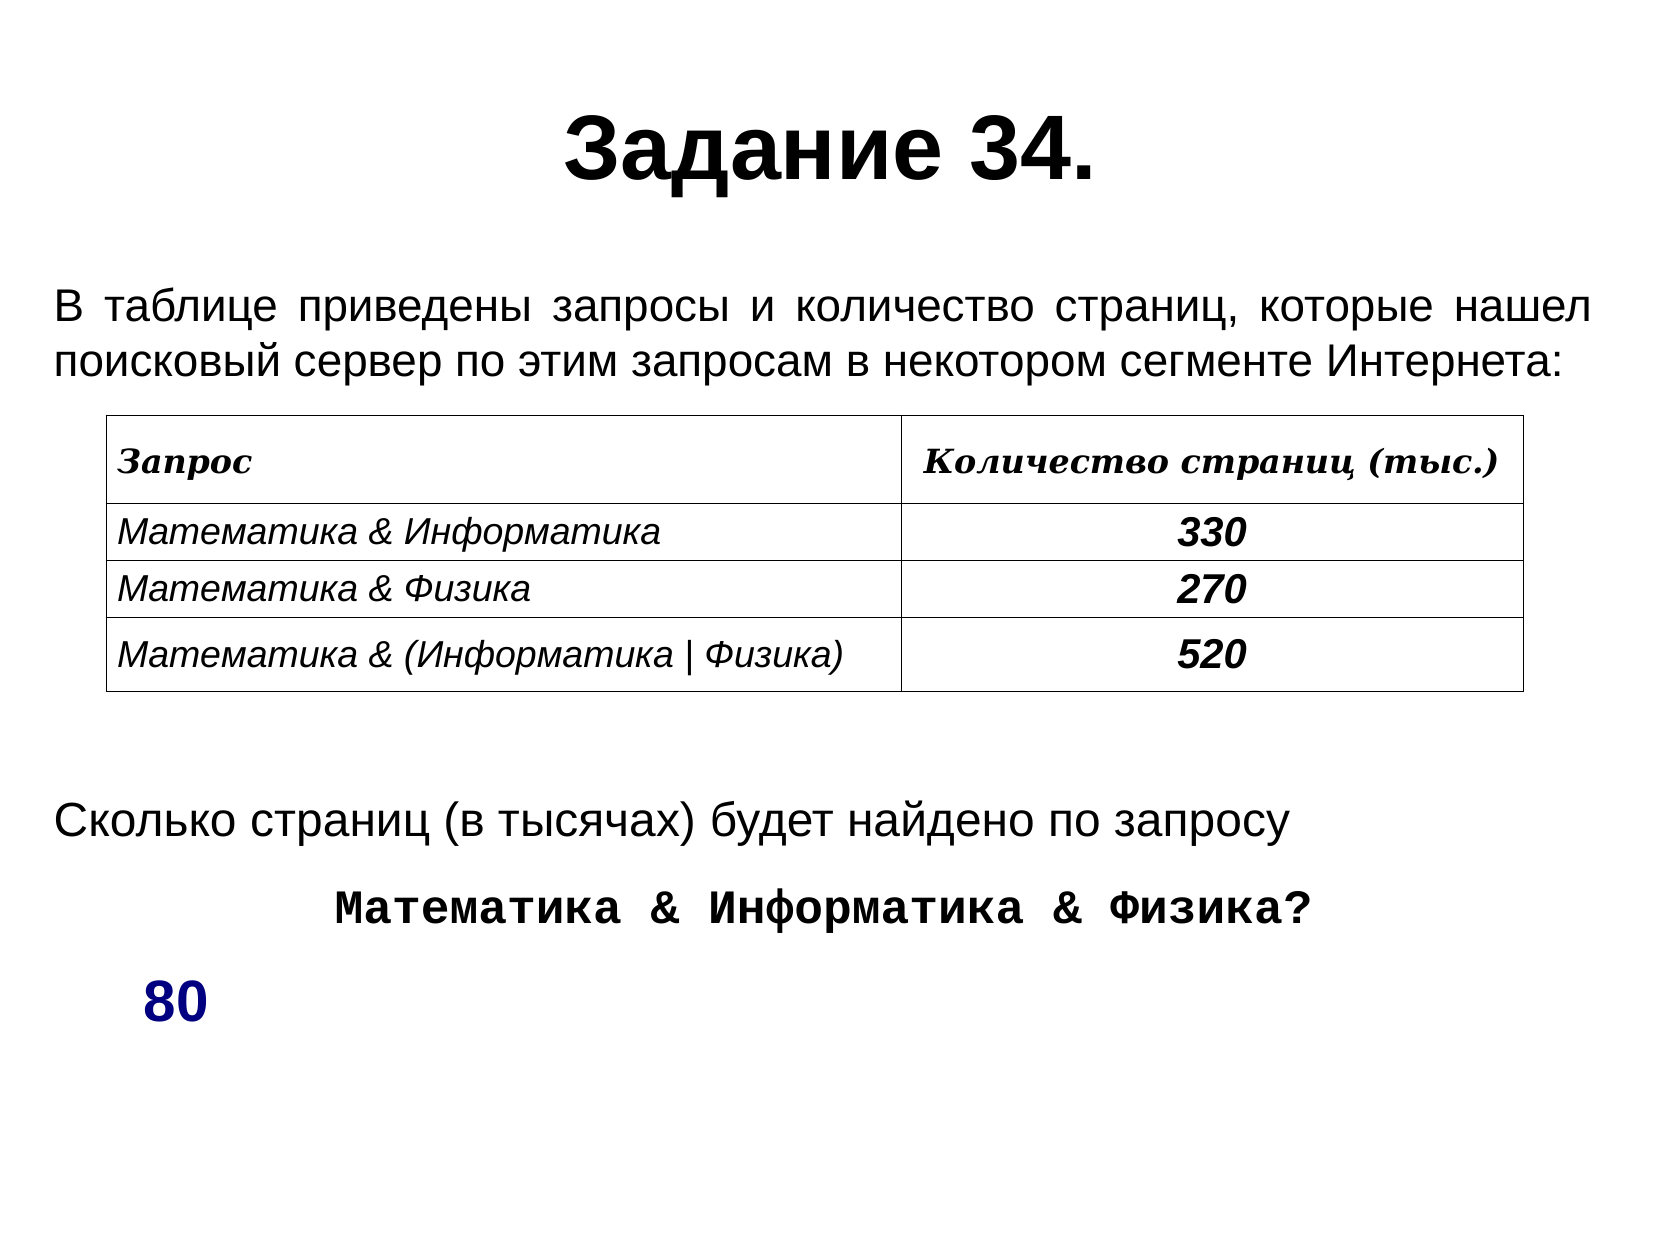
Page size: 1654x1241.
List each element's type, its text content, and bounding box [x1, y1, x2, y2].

table_cell 330 [902, 504, 1523, 560]
table_header Количество страниц (тыс.) [902, 416, 1523, 503]
list В таблице приведены запросы и количество страниц, которые нашел поисковый сервер по этим запросам в некотором сегменте Интернета: Сколько страниц (в тысячах) будет найдено по запросу Математика & Информатика & Физика? 80 [38, 268, 1609, 1229]
table_cell Математика & Физика [107, 561, 901, 617]
table_cell 270 [902, 561, 1523, 617]
table_cell 520 [902, 618, 1523, 691]
table_cell Математика & Информатика [107, 504, 901, 560]
table_header Запрос [107, 416, 901, 503]
title Задание 34. [82, 68, 1571, 268]
table_cell Математика & (Информатика | Физика) [107, 618, 901, 691]
